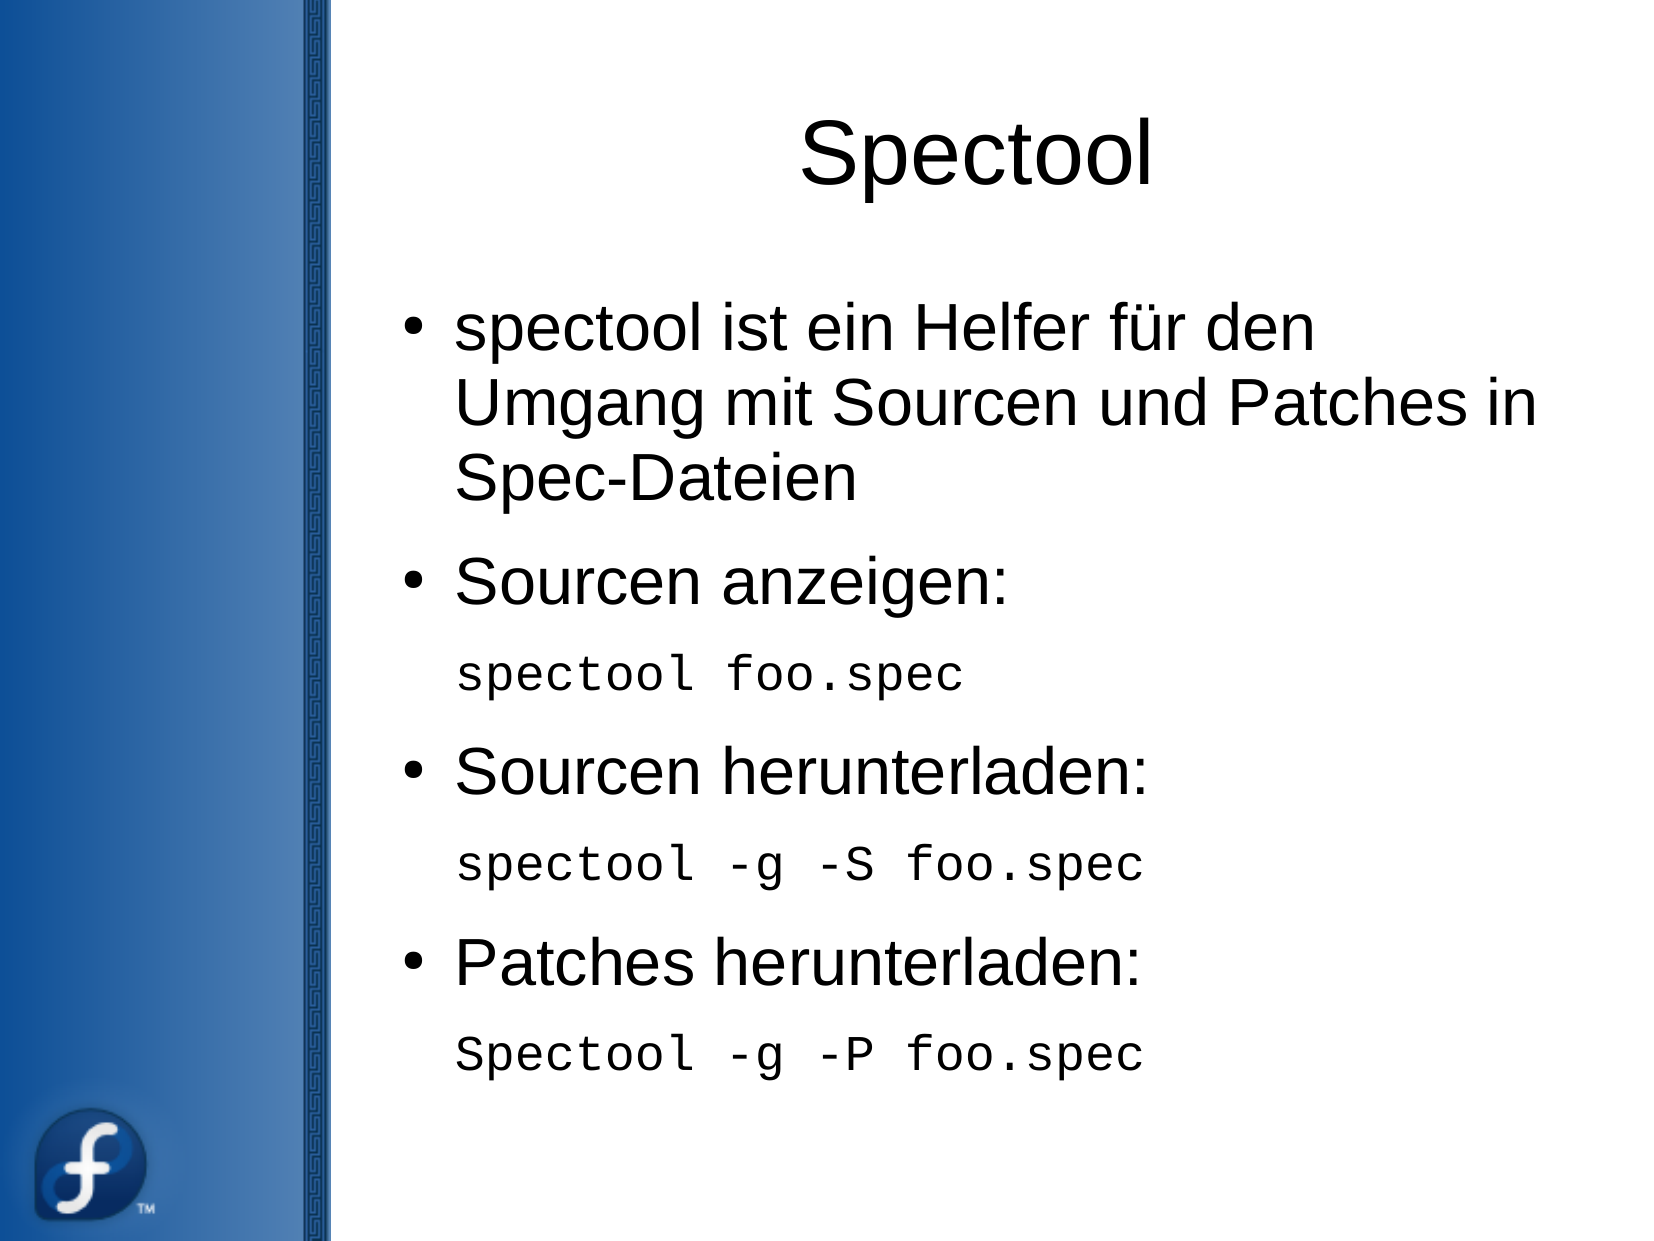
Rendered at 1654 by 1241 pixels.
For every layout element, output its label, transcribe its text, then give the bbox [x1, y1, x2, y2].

title Spectool [383, 56, 1571, 250]
picture [0, 0, 331, 1241]
list spectool ist ein Helfer für den Umgang mit Sourcen und Patches in Spec-Dateien Sourcen anzeigen: spectool foo.spec Sourcen herunterladen: spectool -g -S foo.spec Patches herunterladen: Spectool -g -P foo.spec [383, 290, 1571, 1094]
